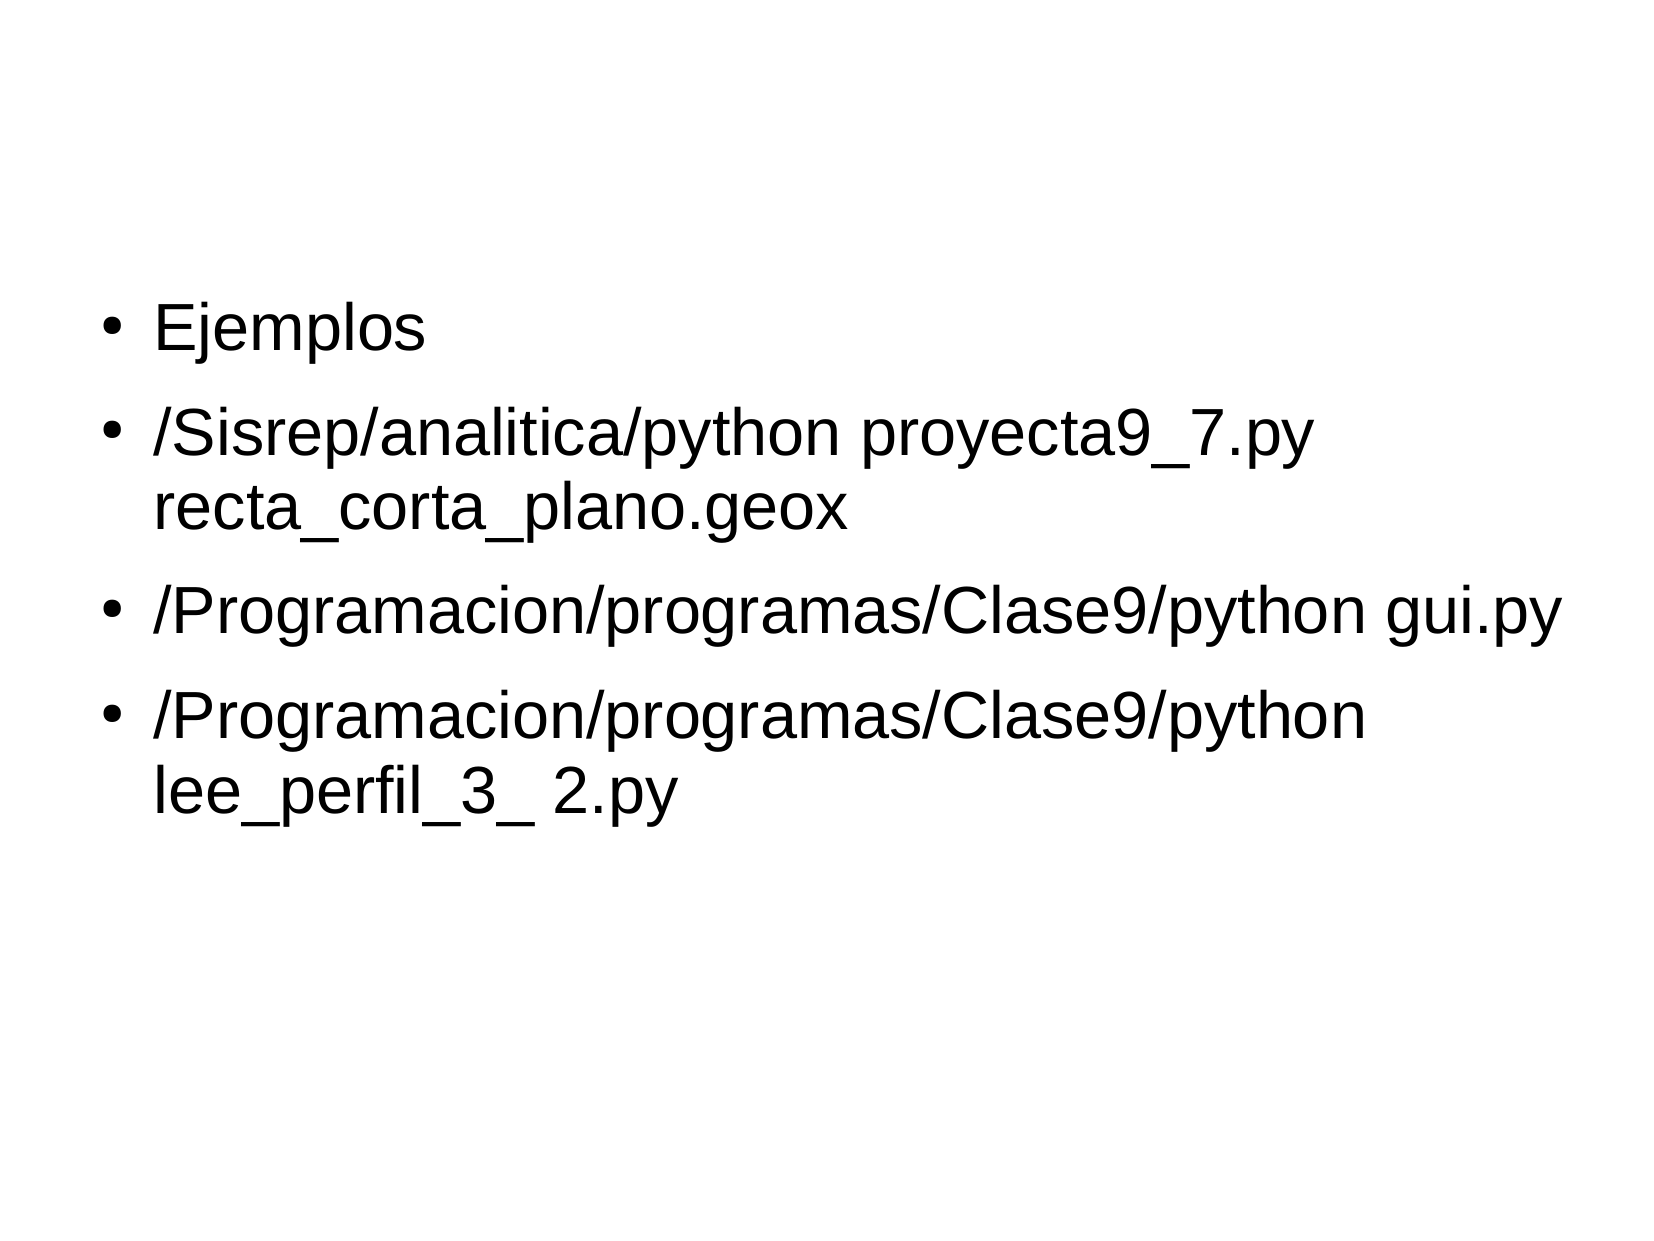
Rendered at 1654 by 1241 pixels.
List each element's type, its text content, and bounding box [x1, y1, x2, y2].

list Ejemplos /Sisrep/analitica/python proyecta9_7.py recta_corta_plano.geox /Programacion/programas/Clase9/python gui.py /Programacion/programas/Clase9/python lee_perfil_3_ 2.py [82, 290, 1571, 1010]
